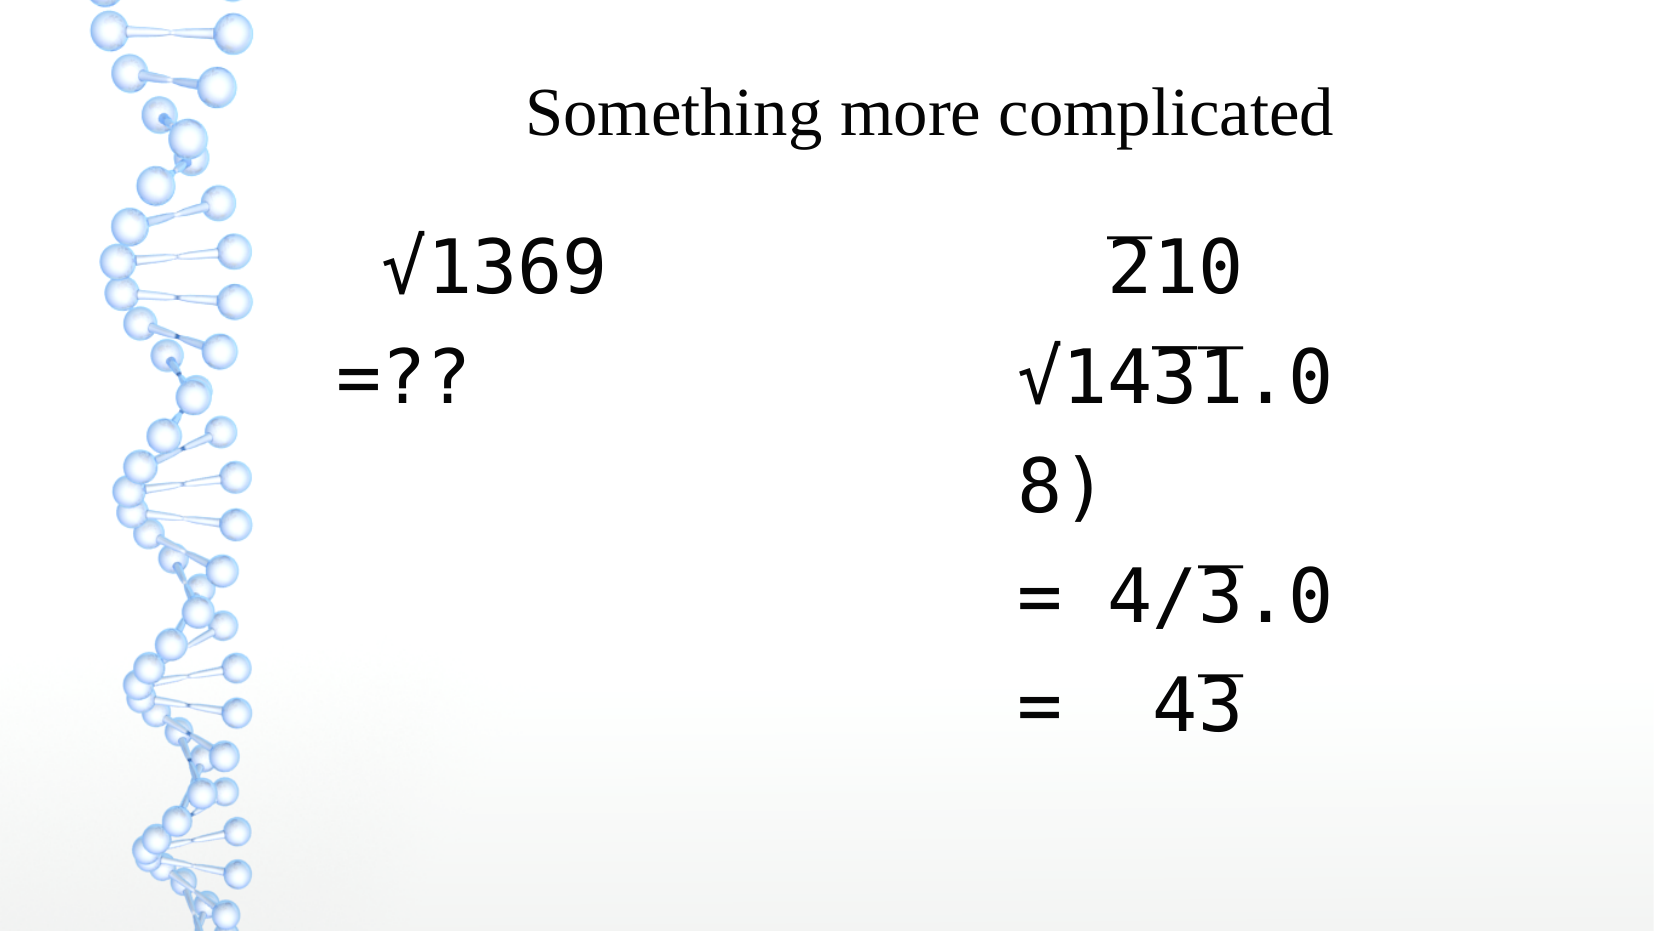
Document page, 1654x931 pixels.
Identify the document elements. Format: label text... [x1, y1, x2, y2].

list √1369 =?? [265, 224, 915, 764]
picture [0, 0, 1654, 931]
title Something more complicated [265, 35, 1595, 189]
list ̅210 √14̅̅3̅1.0 8) = 4/̅3.0 = 4̅3 [946, 224, 1595, 764]
